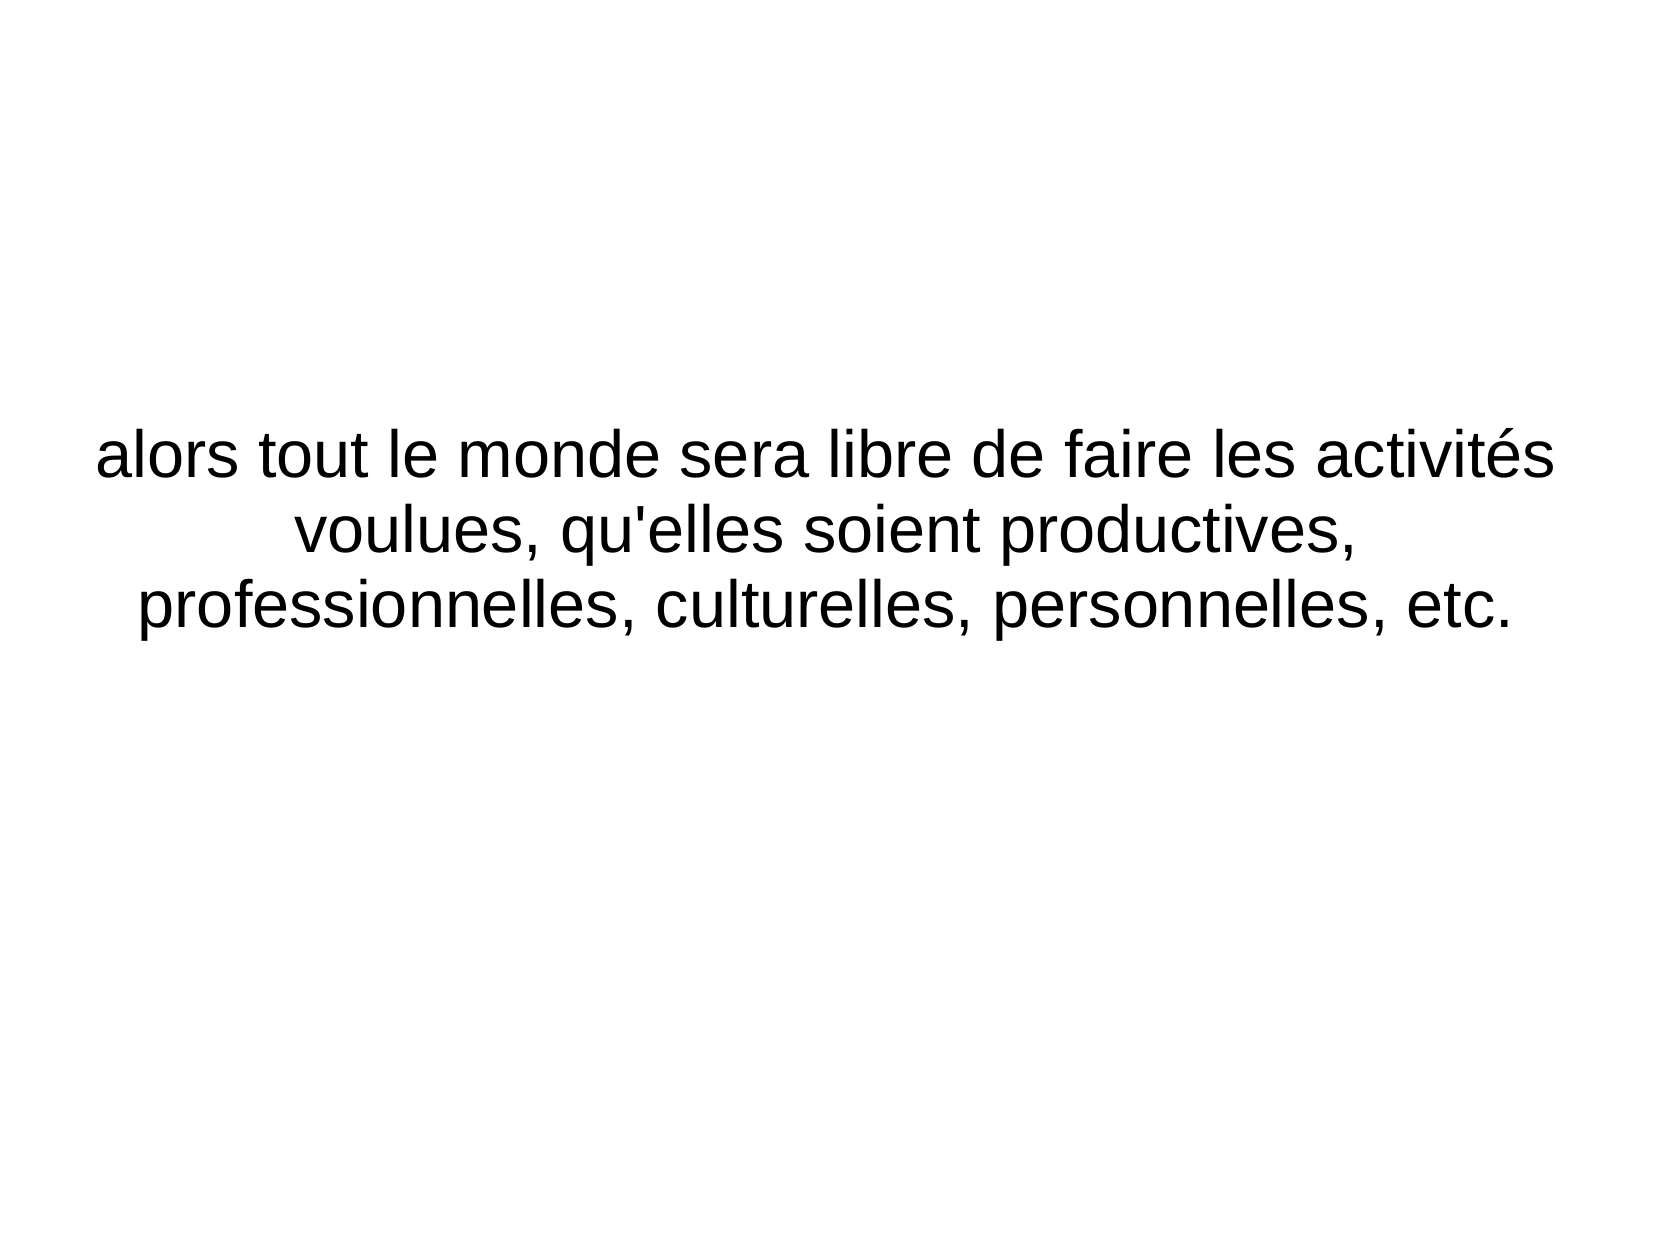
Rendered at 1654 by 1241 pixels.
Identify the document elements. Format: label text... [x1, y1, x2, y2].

subtitle alors tout le monde sera libre de faire les activités voulues, qu'elles soient productives, professionnelles, culturelles, personnelles, etc. [82, 49, 1571, 1010]
